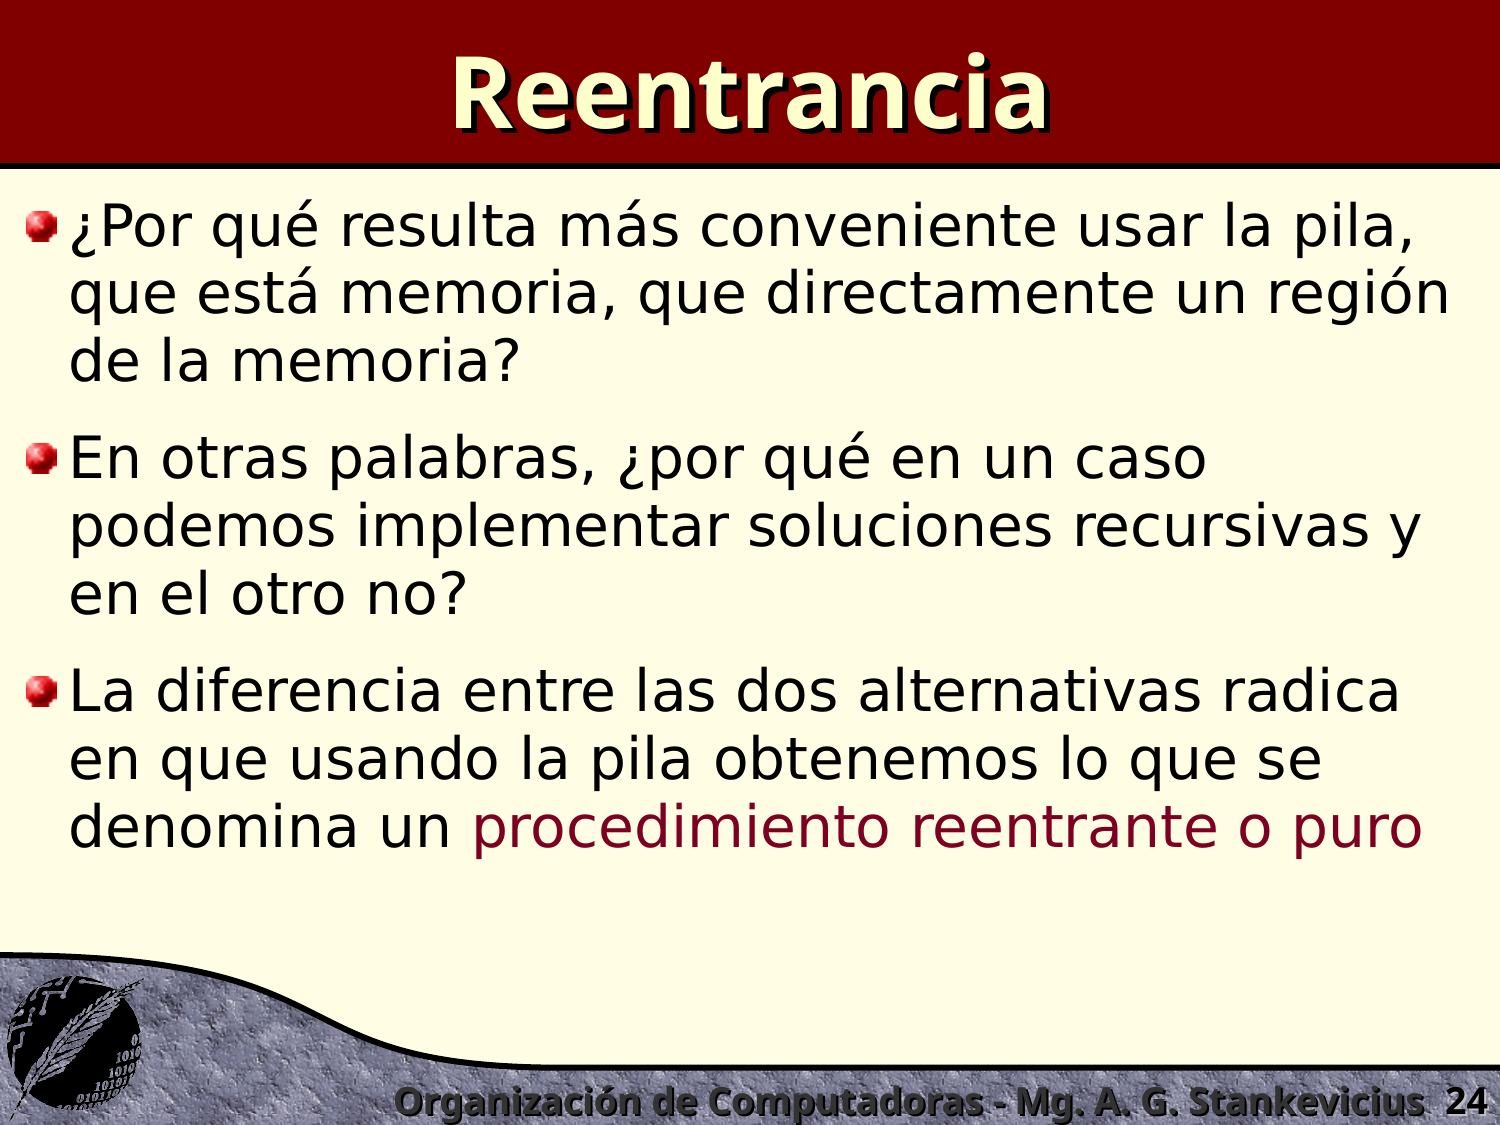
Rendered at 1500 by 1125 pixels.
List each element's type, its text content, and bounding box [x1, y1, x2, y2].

picture [1058, 1100, 1065, 1110]
picture [448, 1100, 455, 1110]
title Reentrancia [15, 5, 1485, 160]
picture [802, 1100, 806, 1110]
picture [0, 959, 1500, 1125]
list ¿Por qué resulta más conveniente usar la pila, que está memoria, que directamente un región de la memoria? En otras palabras, ¿por qué en un caso podemos implementar soluciones recursivas y en el otro no? La diferencia entre las dos alternativas radica en que usando la pila obtenemos lo que se denomina un procedimiento reentrante o puro [11, 192, 1486, 862]
